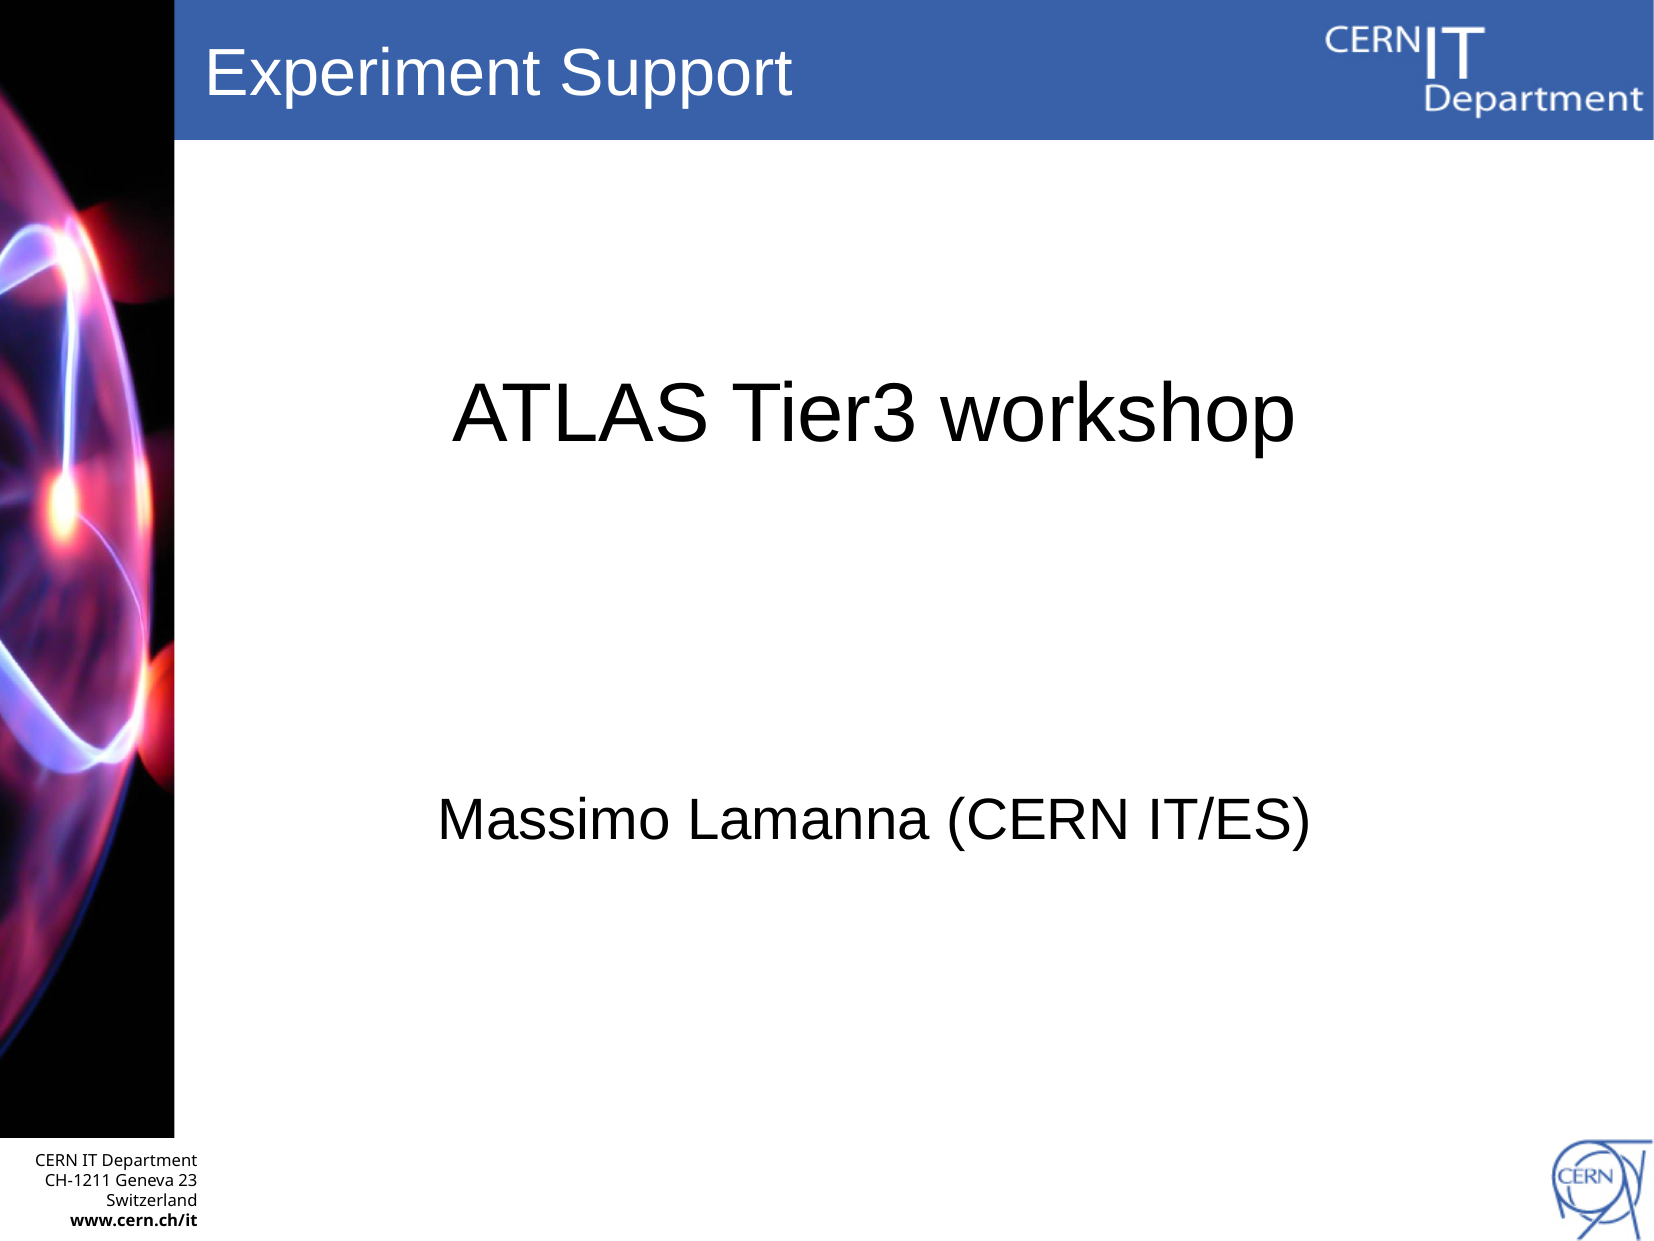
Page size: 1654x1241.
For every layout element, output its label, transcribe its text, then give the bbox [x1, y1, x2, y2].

text_box Massimo Lamanna (CERN IT/ES) [350, 575, 1401, 863]
picture [1551, 1138, 1654, 1241]
title ATLAS Tier3 workshop [337, 287, 1413, 529]
picture [0, 0, 1654, 1138]
